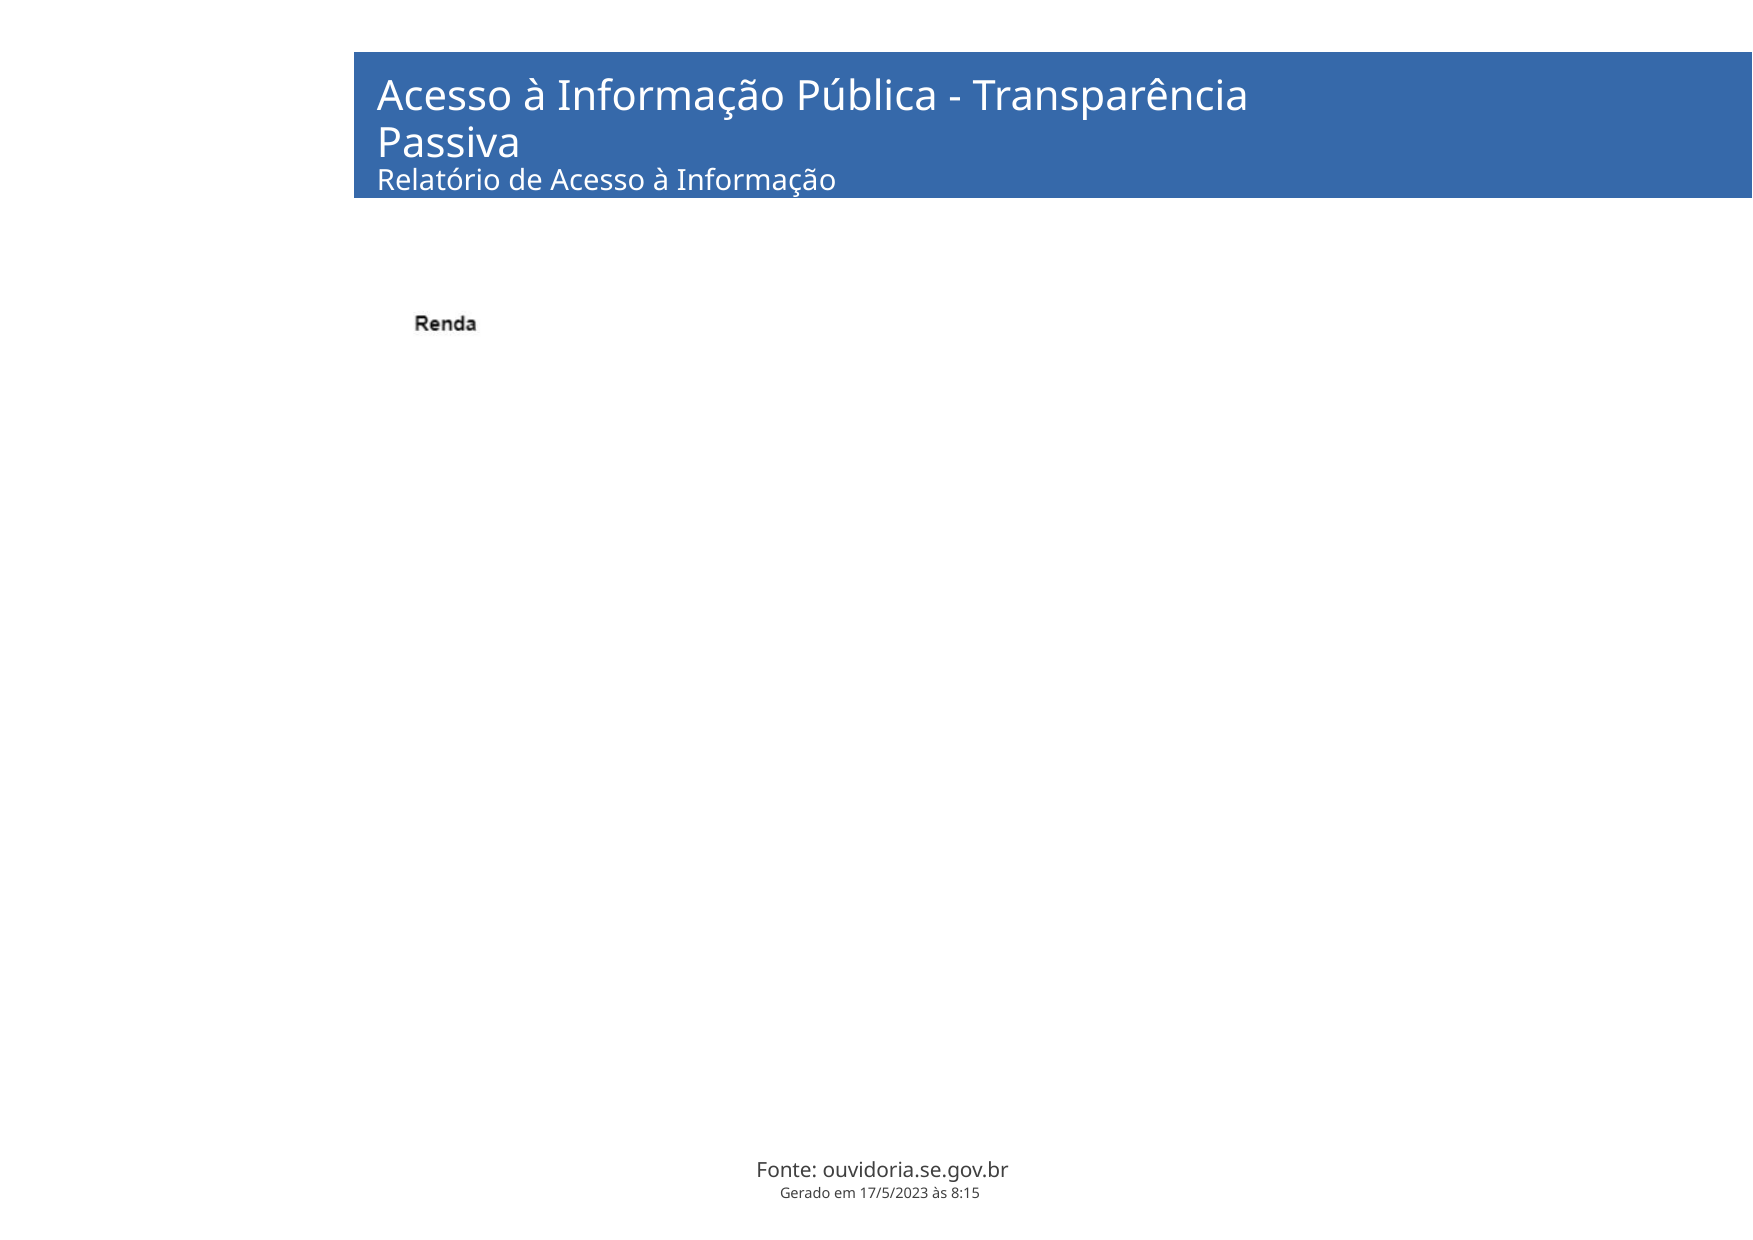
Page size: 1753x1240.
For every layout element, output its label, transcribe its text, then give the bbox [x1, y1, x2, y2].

text_box [354, 52, 1752, 198]
text_box [155, 211, 1599, 1028]
text_box Acesso à Informação Pública - Transparência Passiva Relatório de Acesso à Informação EMSETURAbril a Abril de 2023 [376, 72, 1403, 228]
text_box Fonte: ouvidoria.se.gov.br [756, 1158, 1023, 1182]
text_box Gerado em 17/5/2023 às 8:15 [780, 1184, 999, 1202]
